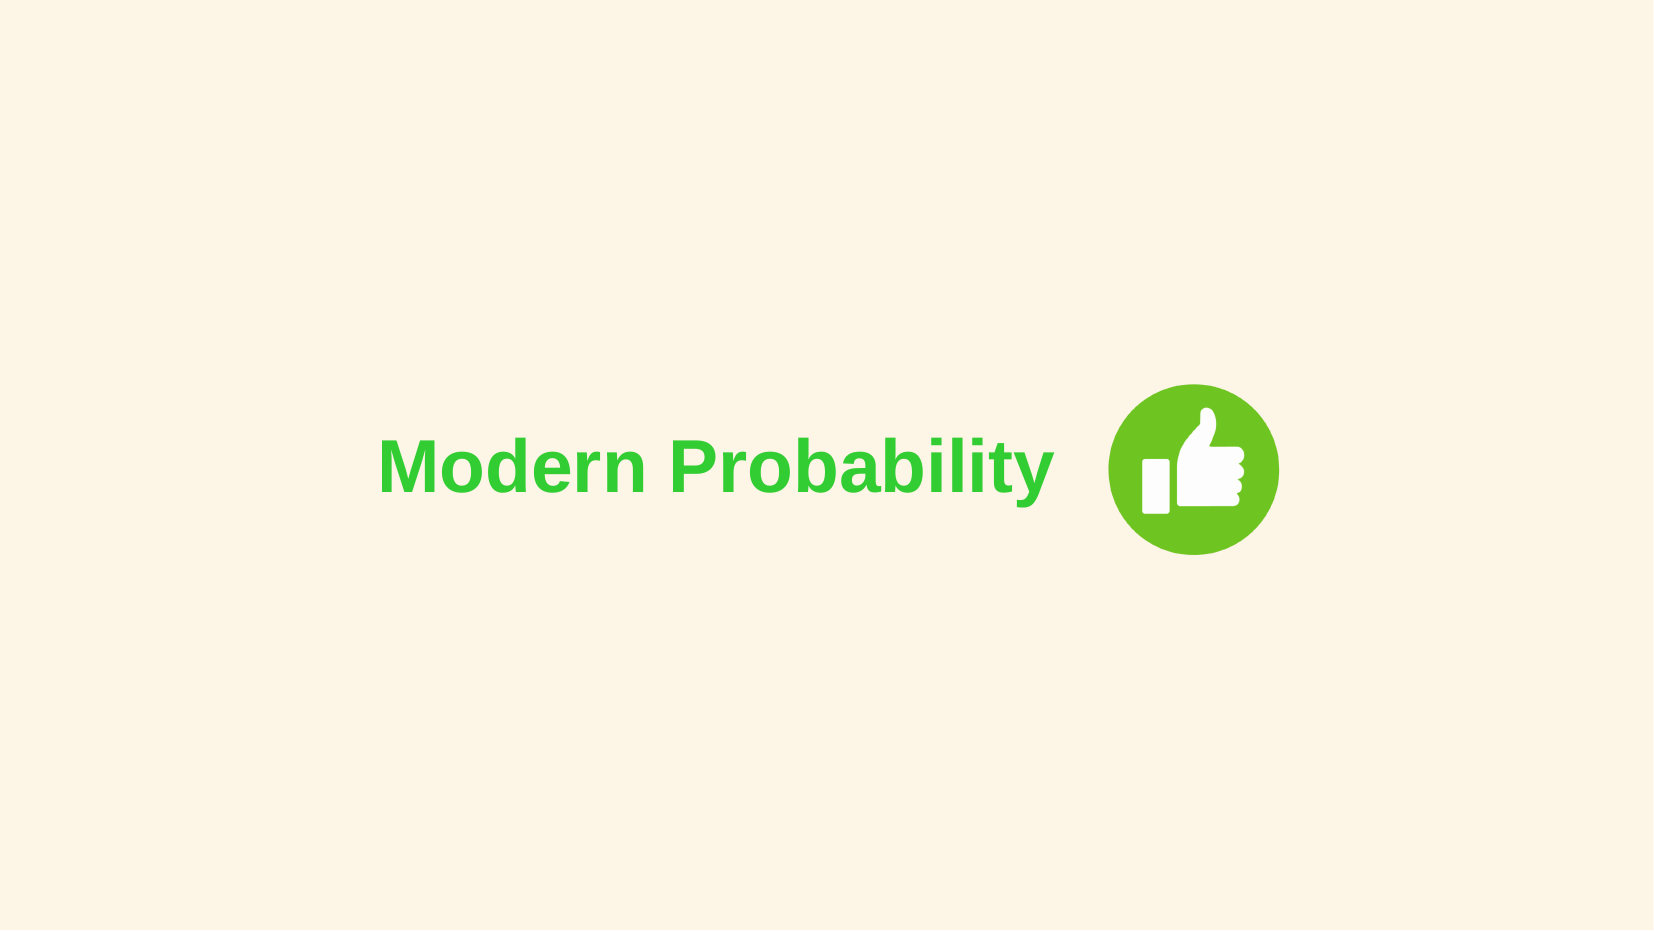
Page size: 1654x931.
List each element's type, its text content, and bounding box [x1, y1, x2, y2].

picture [1103, 371, 1292, 559]
text_box Modern Probability [362, 417, 1072, 517]
